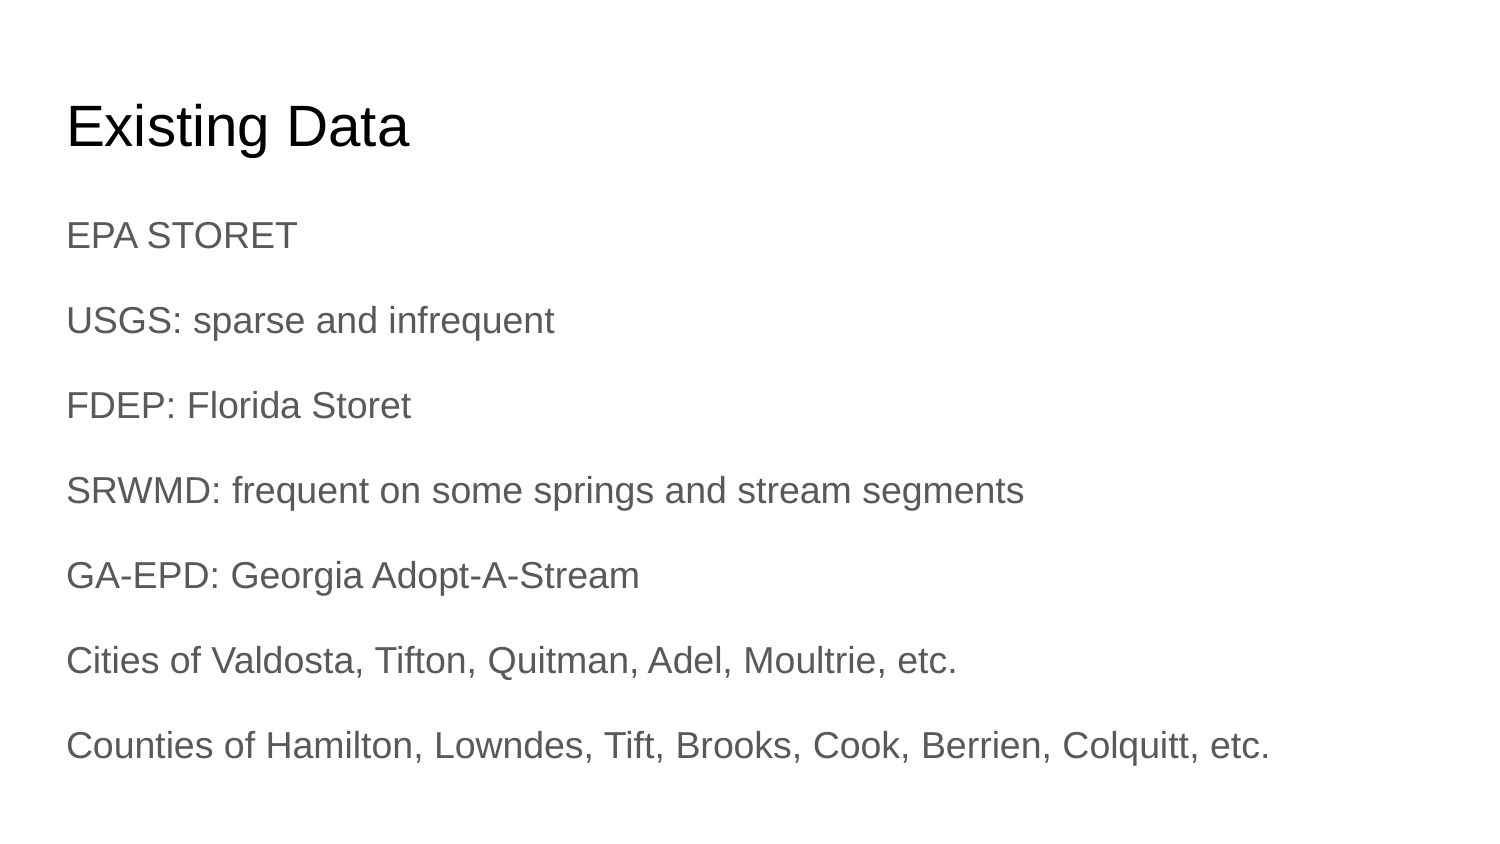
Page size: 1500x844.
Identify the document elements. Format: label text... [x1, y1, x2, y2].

list EPA STORET USGS: sparse and infrequent FDEP: Florida Storet SRWMD: frequent on some springs and stream segments GA-EPD: Georgia Adopt-A-Stream Cities of Valdosta, Tifton, Quitman, Adel, Moultrie, etc. Counties of Hamilton, Lowndes, Tift, Brooks, Cook, Berrien, Colquitt, etc. [51, 189, 1449, 750]
title Existing Data [51, 72, 1449, 167]
